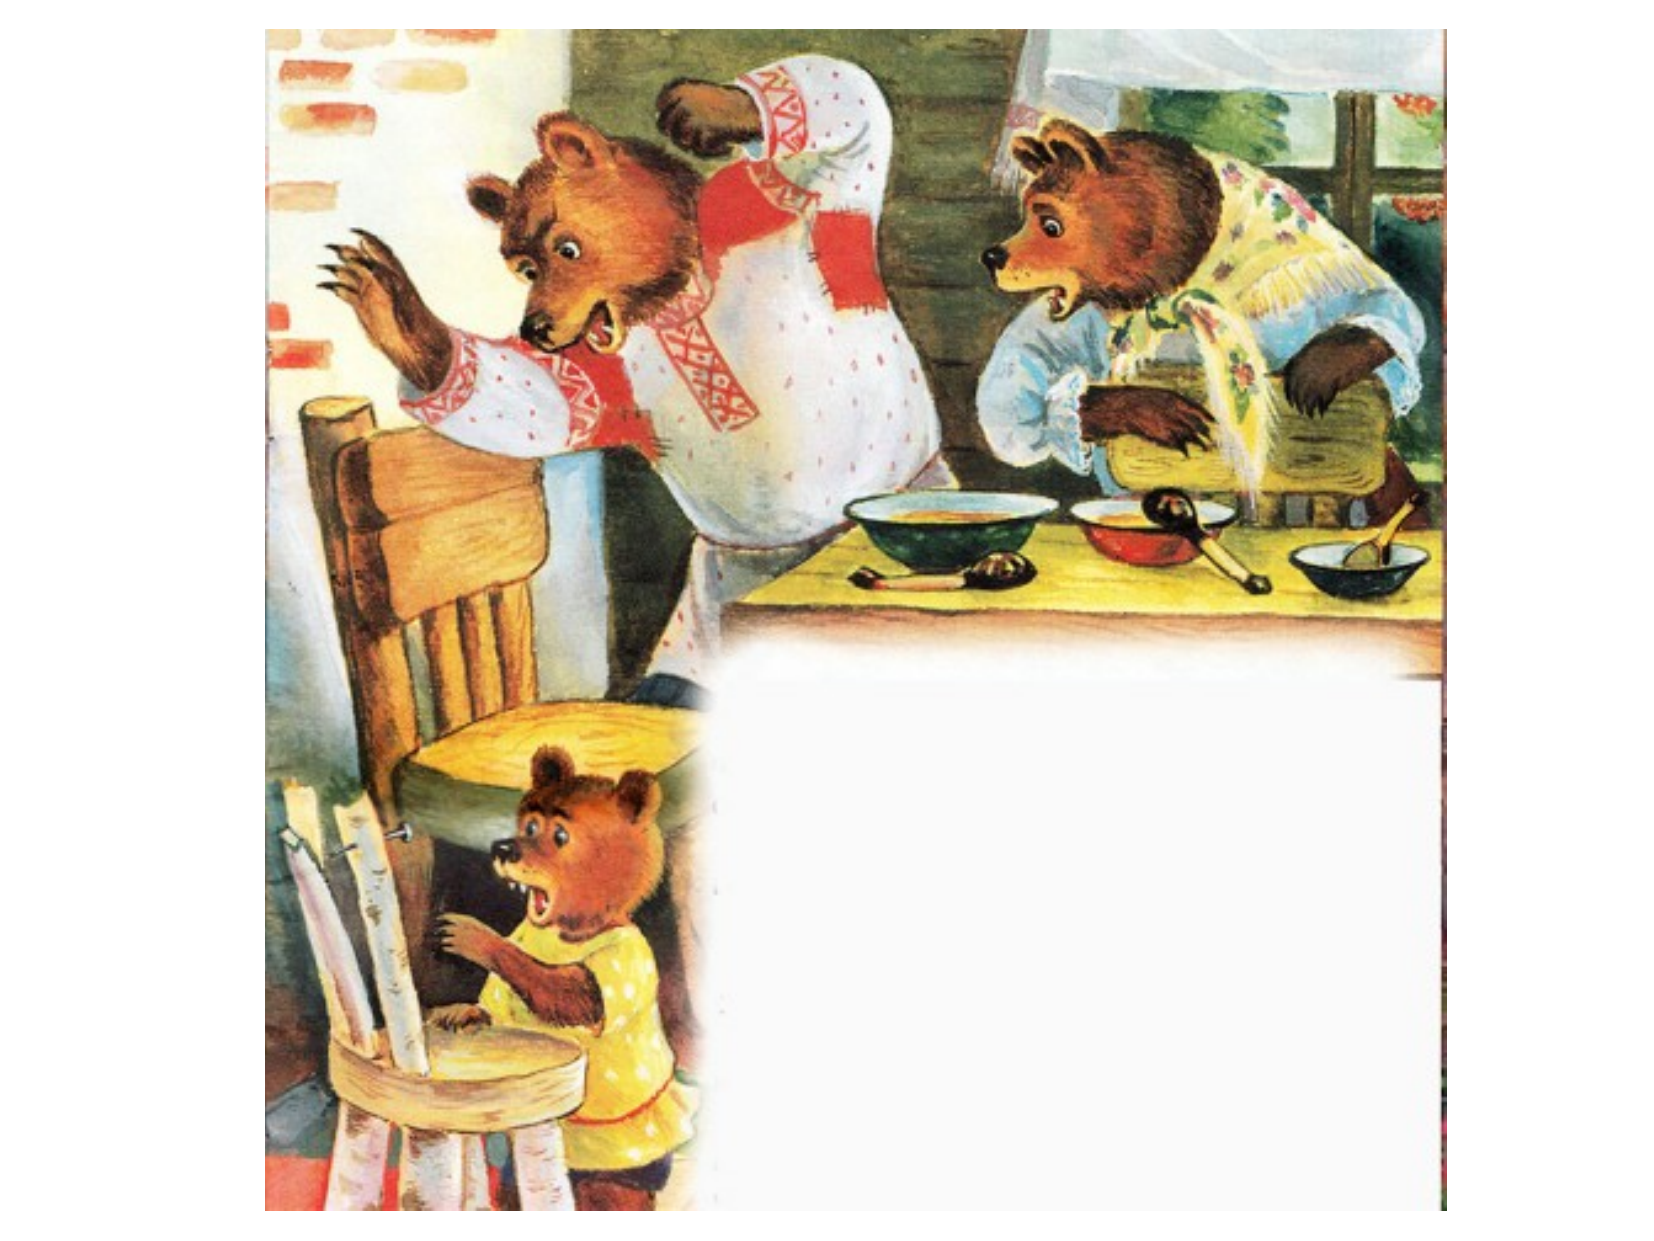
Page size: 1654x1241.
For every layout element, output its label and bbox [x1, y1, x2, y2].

picture [265, 29, 1447, 1211]
